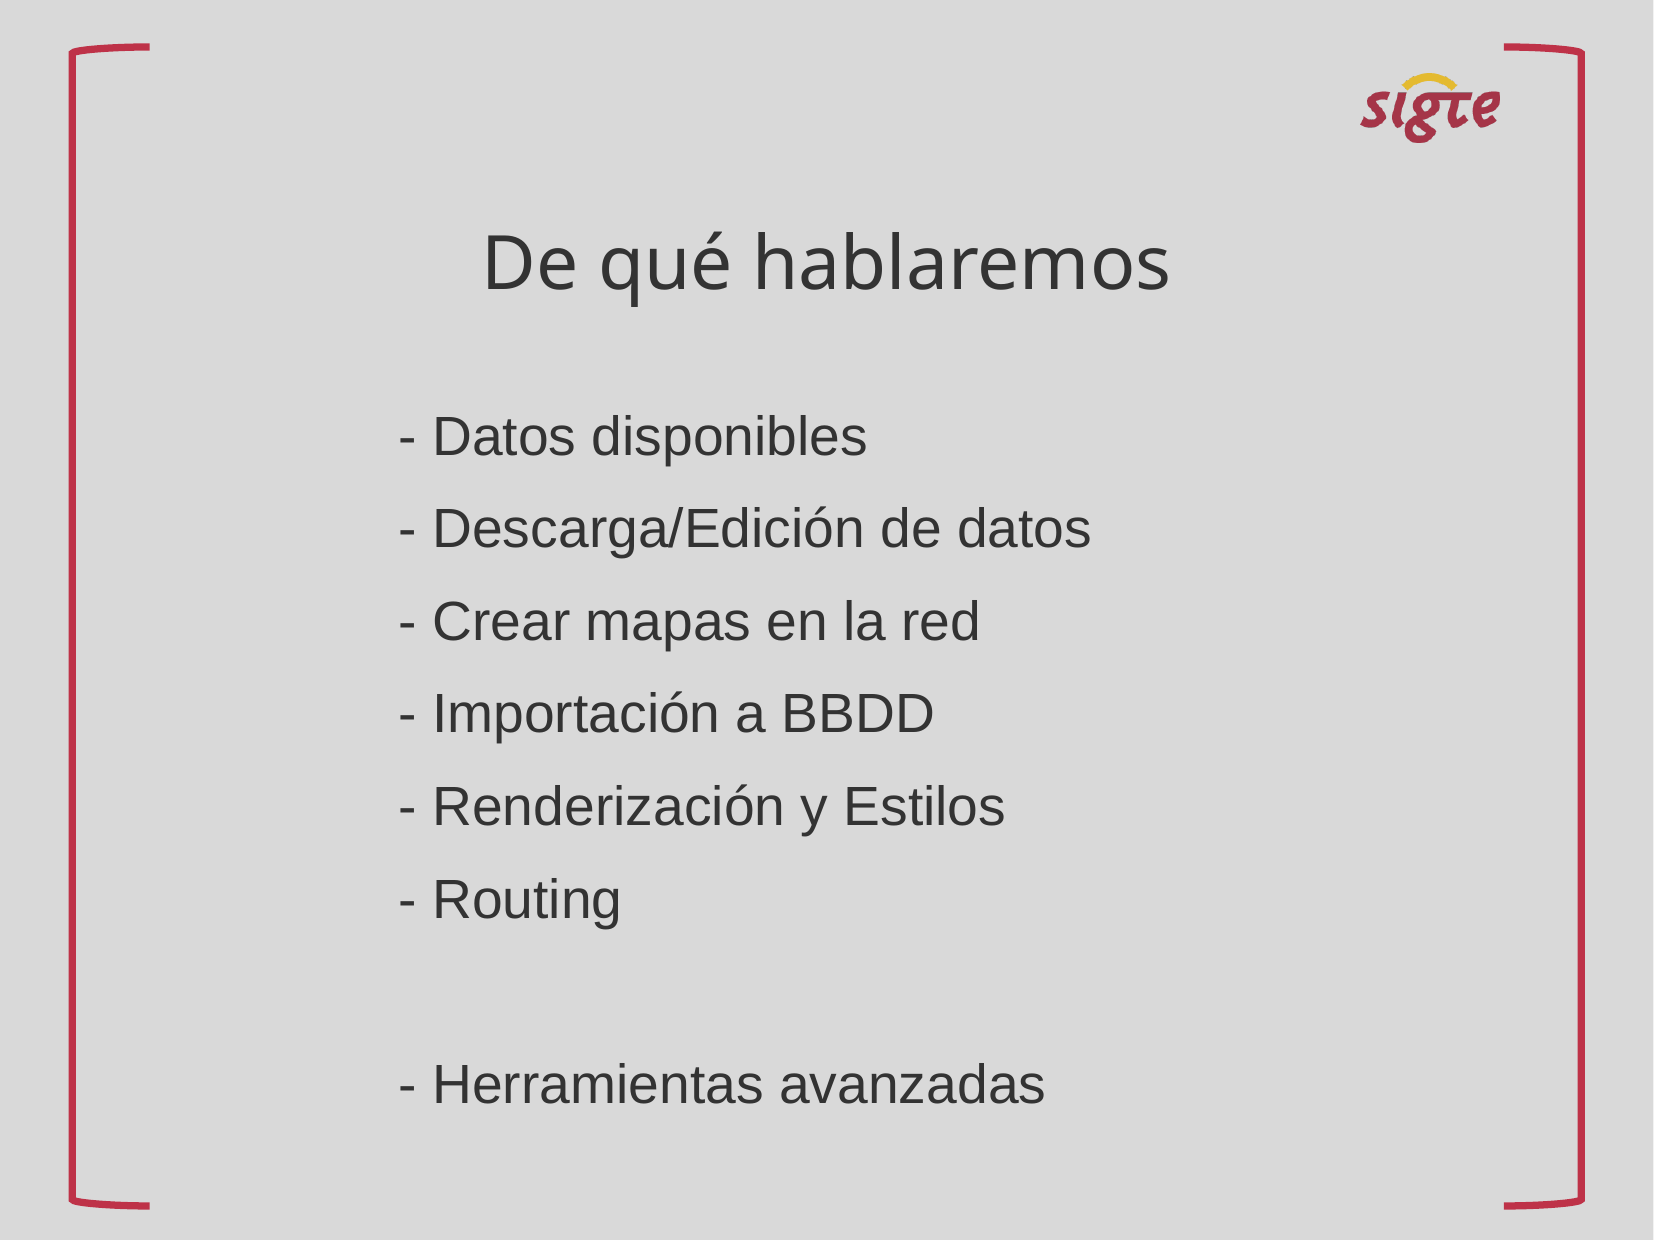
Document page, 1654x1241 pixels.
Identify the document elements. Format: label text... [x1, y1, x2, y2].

text_box De qué hablaremos [88, 207, 1565, 314]
picture [1360, 73, 1500, 143]
text_box - Datos disponibles - Descarga/Edición de datos - Crear mapas en la red - Importación a BBDD - Renderización y Estilos - Routing - Herramientas avanzadas [383, 366, 1329, 1086]
